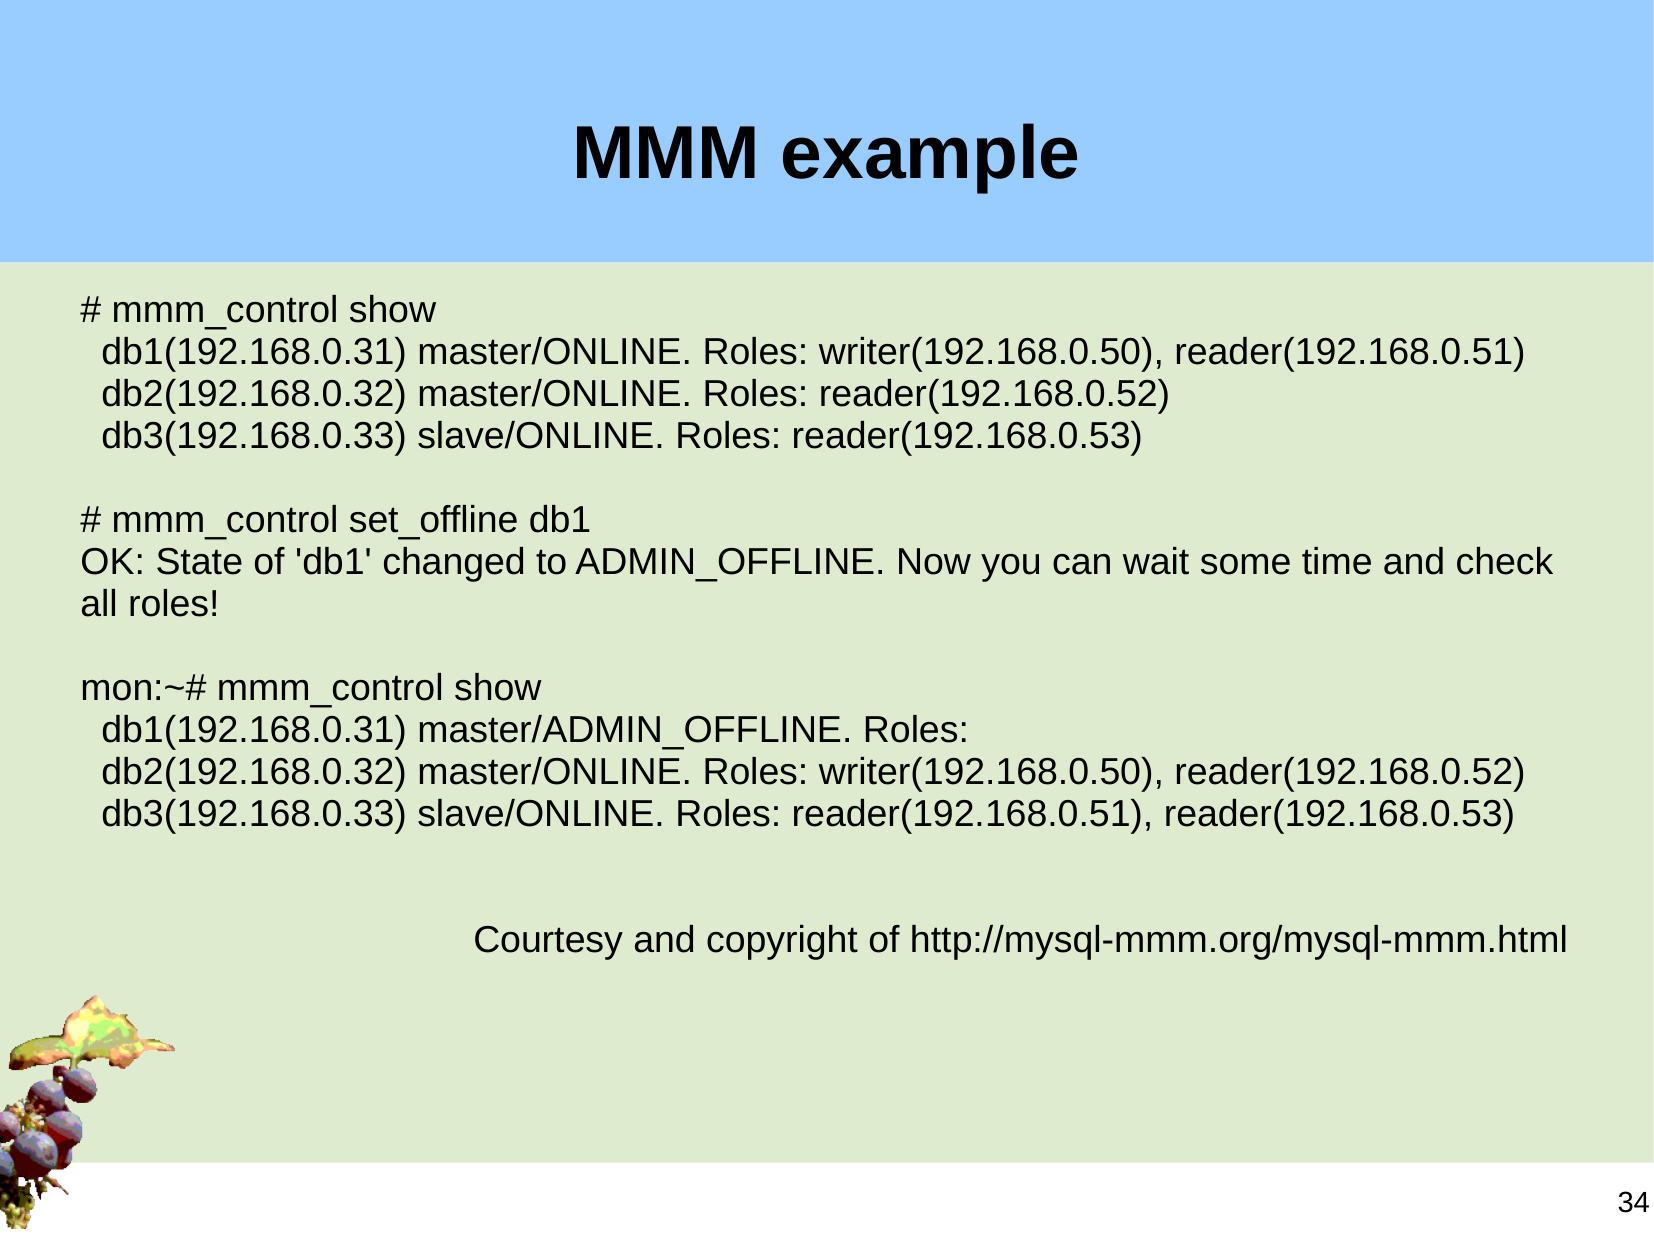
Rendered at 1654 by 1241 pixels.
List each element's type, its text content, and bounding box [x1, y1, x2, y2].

list # mmm_control show db1(192.168.0.31) master/ONLINE. Roles: writer(192.168.0.50), reader(192.168.0.51) db2(192.168.0.32) master/ONLINE. Roles: reader(192.168.0.52) db3(192.168.0.33) slave/ONLINE. Roles: reader(192.168.0.53) # mmm_control set_offline db1 OK: State of 'db1' changed to ADMIN_OFFLINE. Now you can wait some time and check all roles! mon:~# mmm_control show db1(192.168.0.31) master/ADMIN_OFFLINE. Roles: db2(192.168.0.32) master/ONLINE. Roles: writer(192.168.0.50), reader(192.168.0.52) db3(192.168.0.33) slave/ONLINE. Roles: reader(192.168.0.51), reader(192.168.0.53) Courtesy and copyright of http://mysql-mmm.org/mysql-mmm.html [80, 288, 1569, 1060]
picture [0, 990, 188, 1229]
title MMM example [82, 49, 1571, 257]
